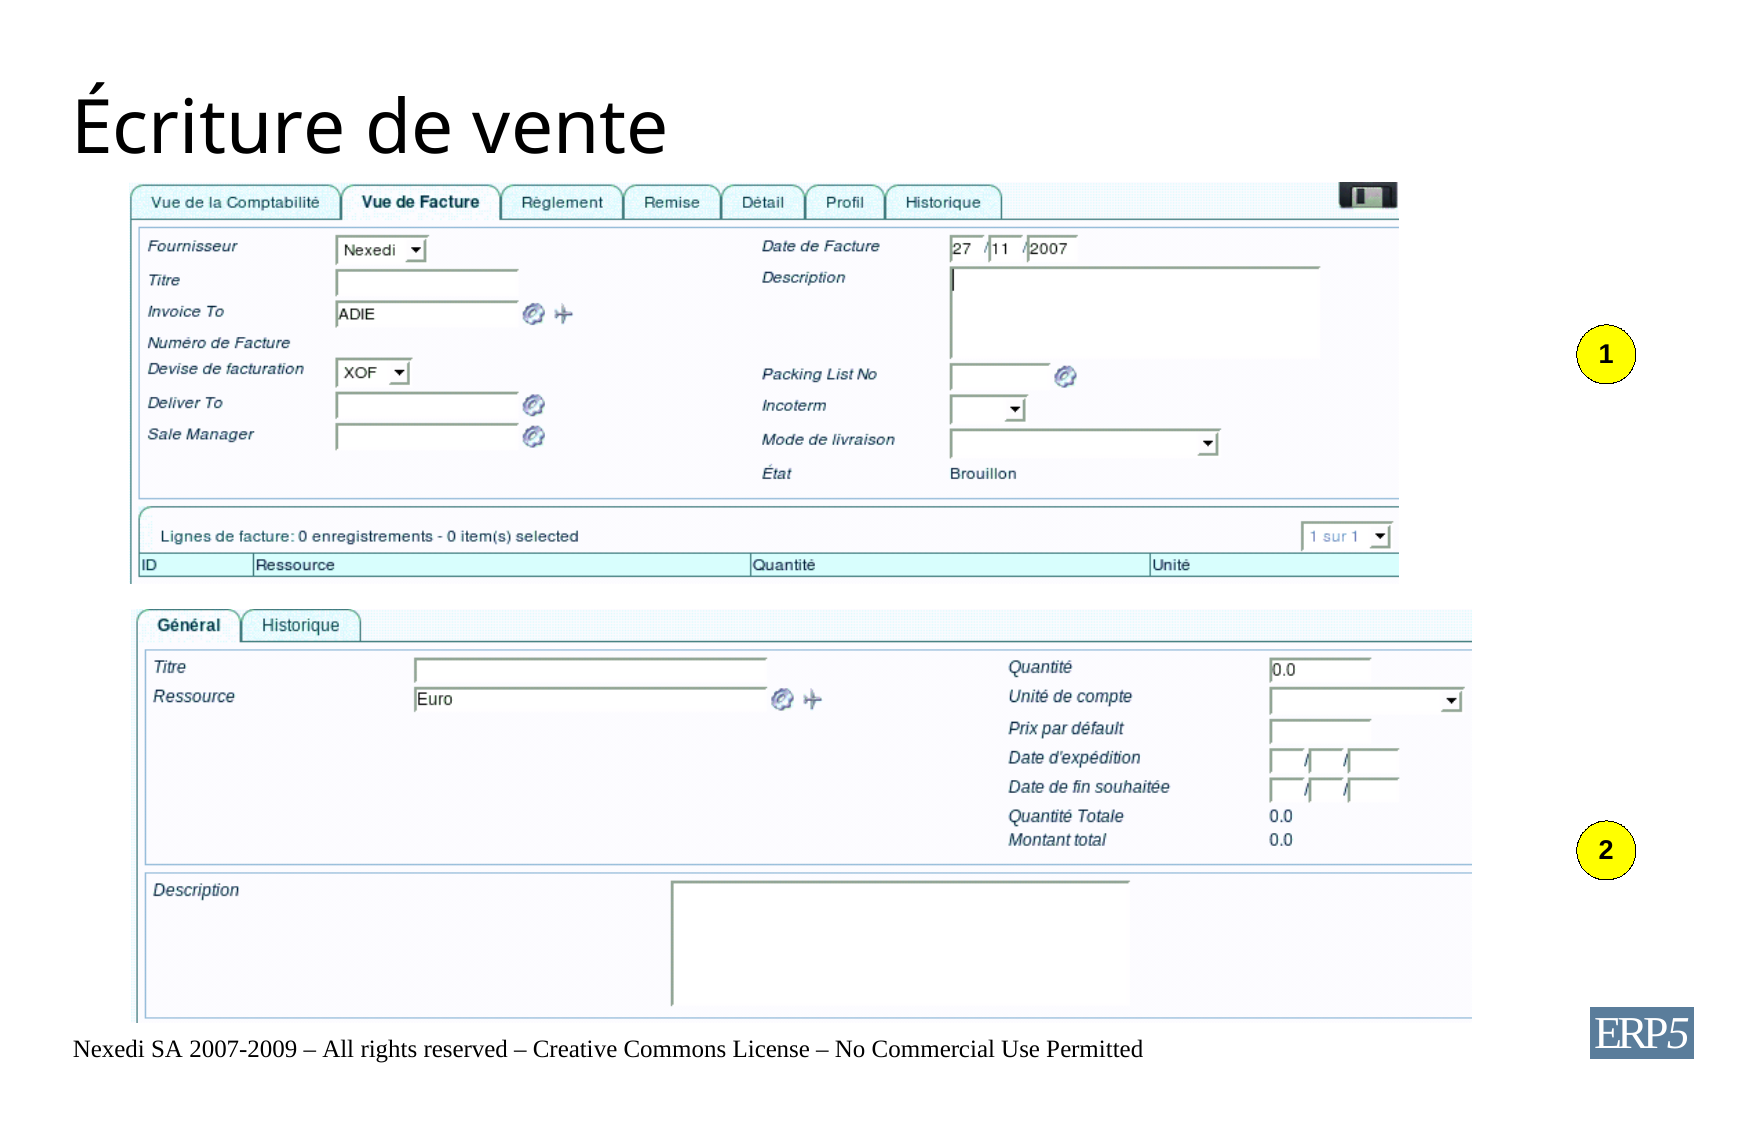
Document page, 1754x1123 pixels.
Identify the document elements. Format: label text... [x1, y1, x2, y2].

text_box 1 [1576, 324, 1636, 384]
title Écriture de vente [71, 63, 1707, 187]
picture [129, 182, 1399, 584]
text_box 2 [1576, 820, 1636, 880]
picture [131, 609, 1472, 1023]
